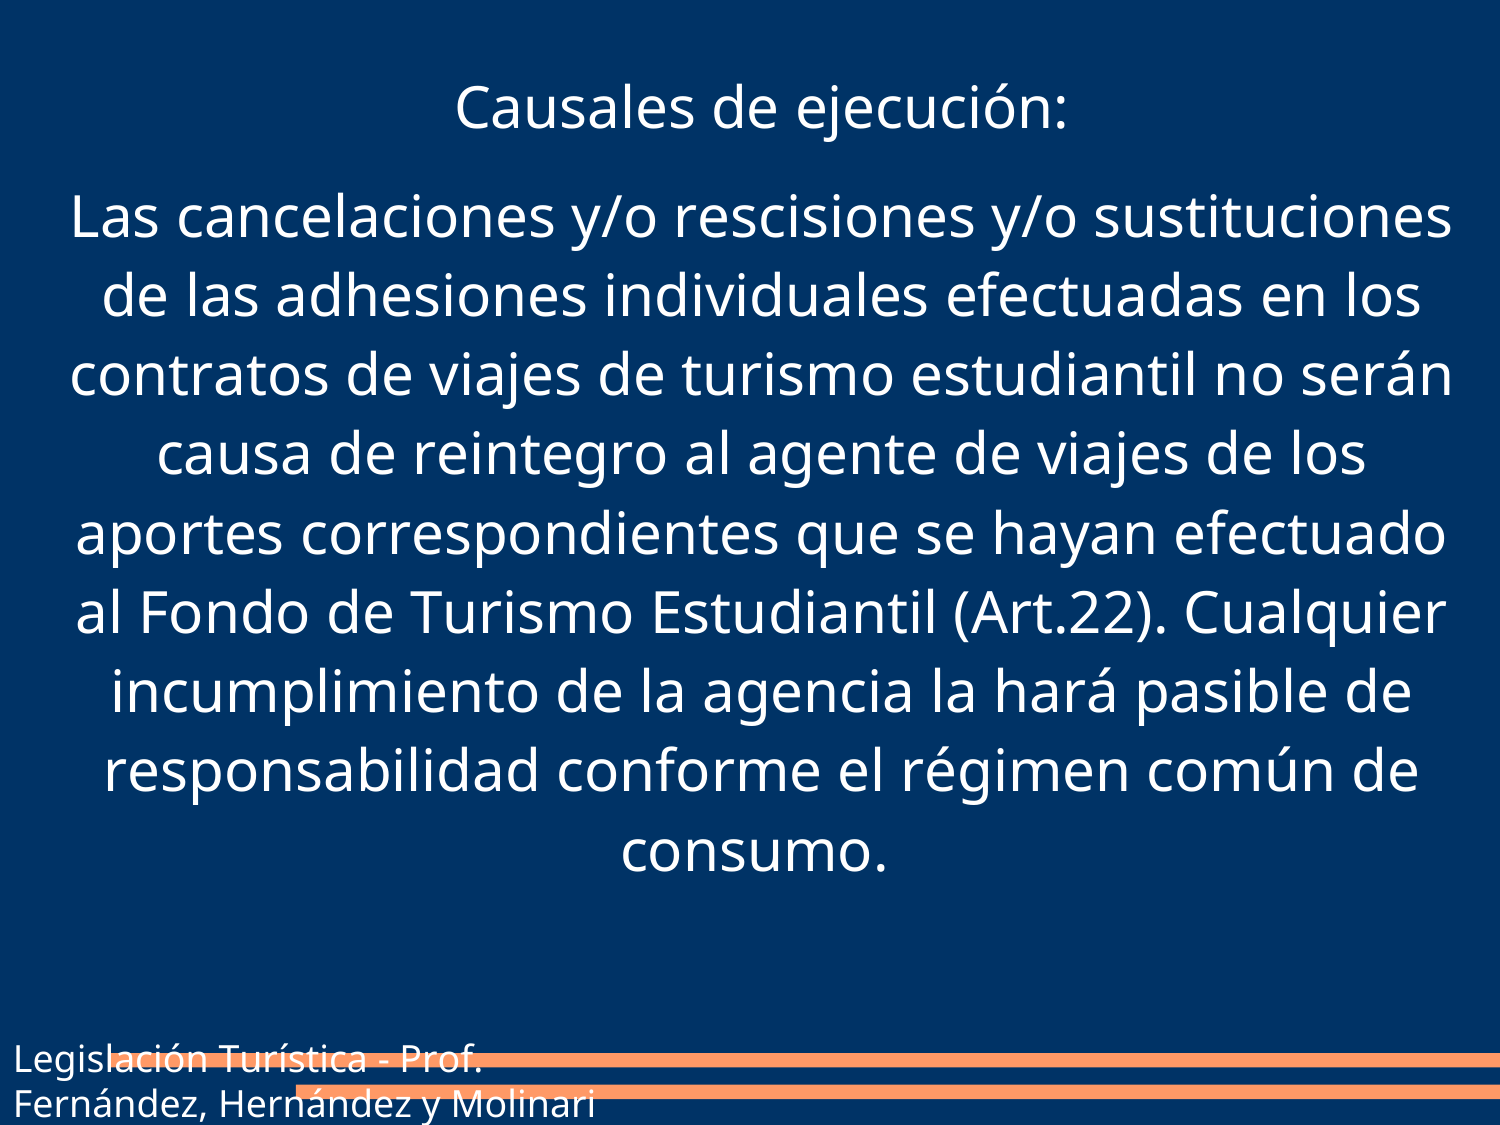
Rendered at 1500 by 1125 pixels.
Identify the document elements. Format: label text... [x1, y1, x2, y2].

footer Legislación Turística - Prof. Fernández, Hernández y Molinari [0, 1027, 697, 1077]
subtitle Causales de ejecución: Las cancelaciones y/o rescisiones y/o sustituciones de las adhesiones individuales efectuadas en los contratos de viajes de turismo estudiantil no serán causa de reintegro al agente de viajes de los aportes correspondientes que se hayan efectuado al Fondo de Turismo Estudiantil (Art.22). Cualquier incumplimiento de la agencia la hará pasible de responsabilidad conforme el régimen común de consumo. [59, 58, 1465, 1005]
